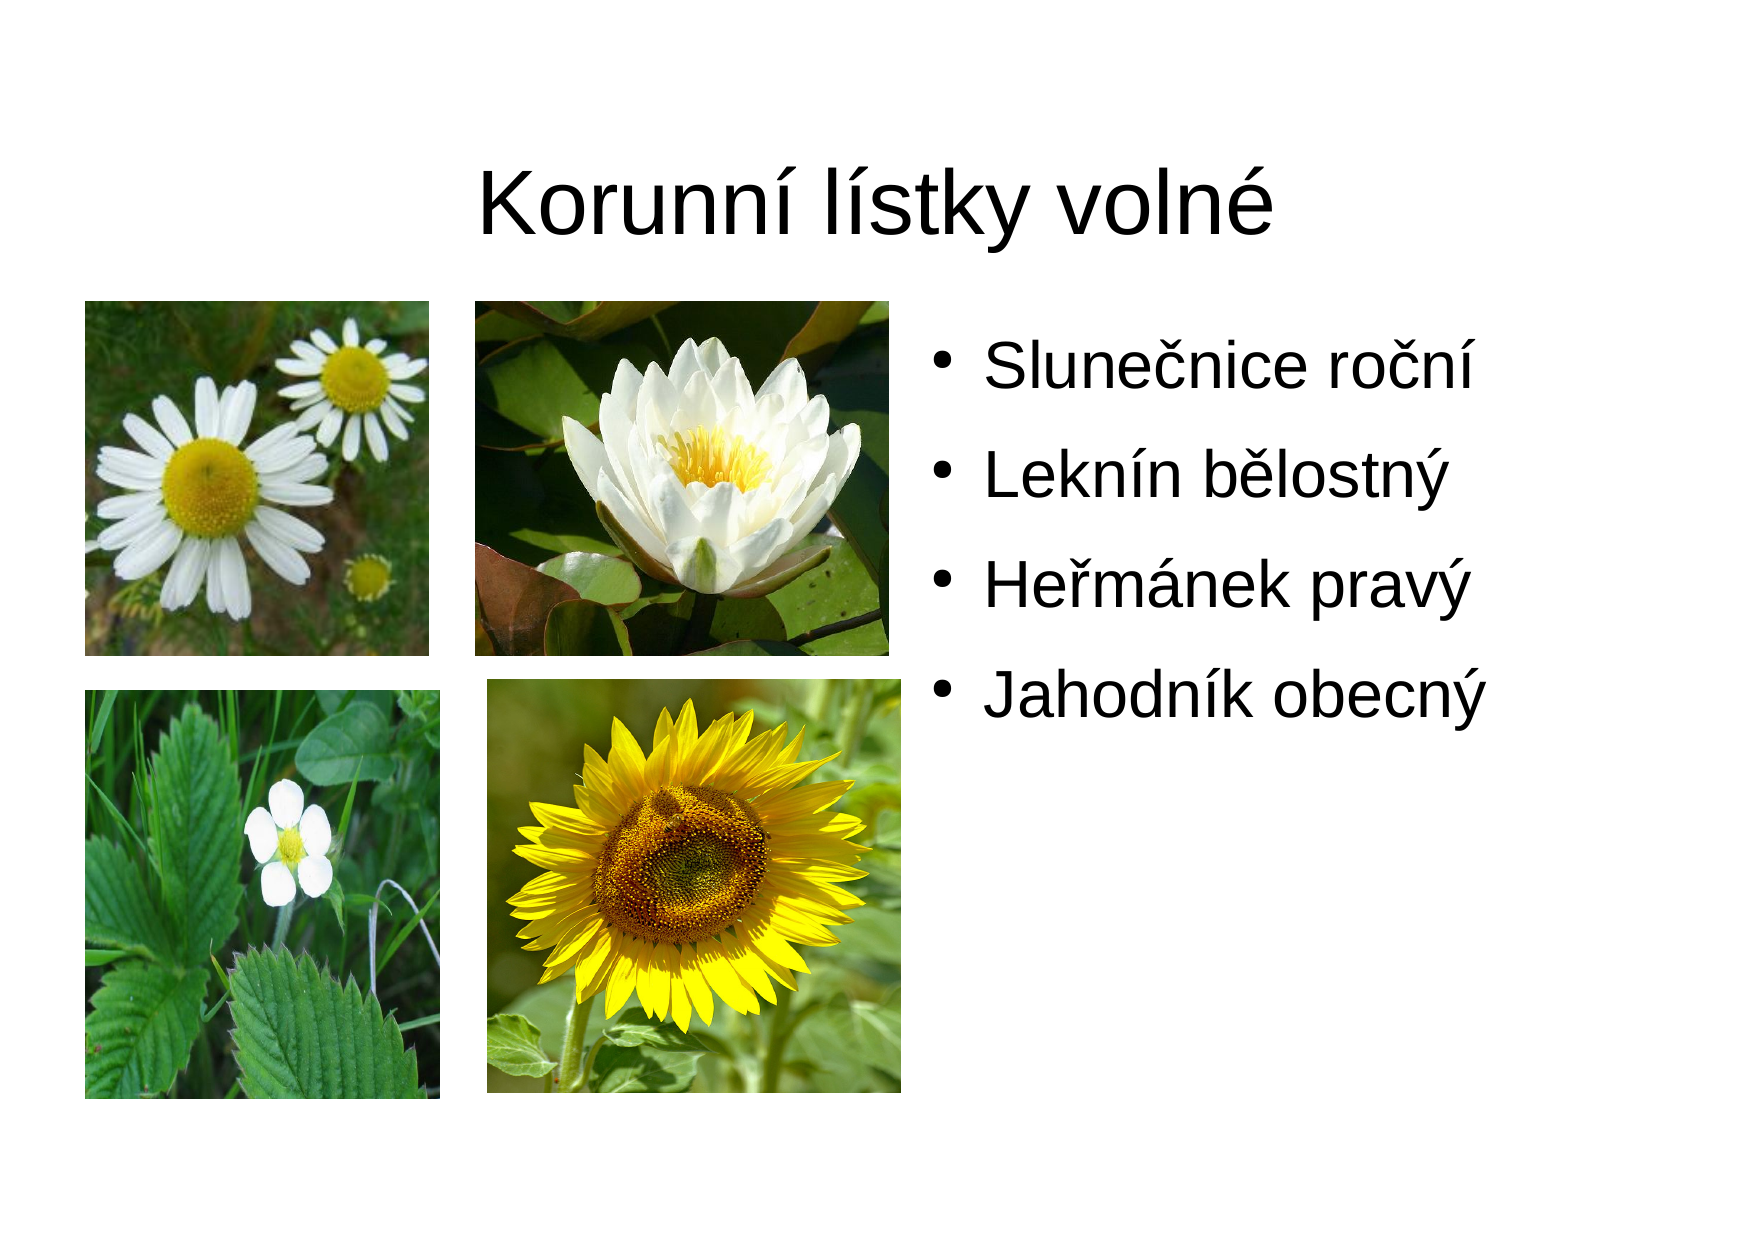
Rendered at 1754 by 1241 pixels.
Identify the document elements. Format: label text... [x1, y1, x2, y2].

picture [487, 679, 901, 1093]
title Korunní lístky volné [140, 111, 1614, 284]
picture [85, 301, 429, 656]
list Slunečnice roční Leknín bělostný Heřmánek pravý Jahodník obecný [895, 321, 1614, 1048]
picture [475, 301, 889, 656]
picture [85, 690, 440, 1099]
